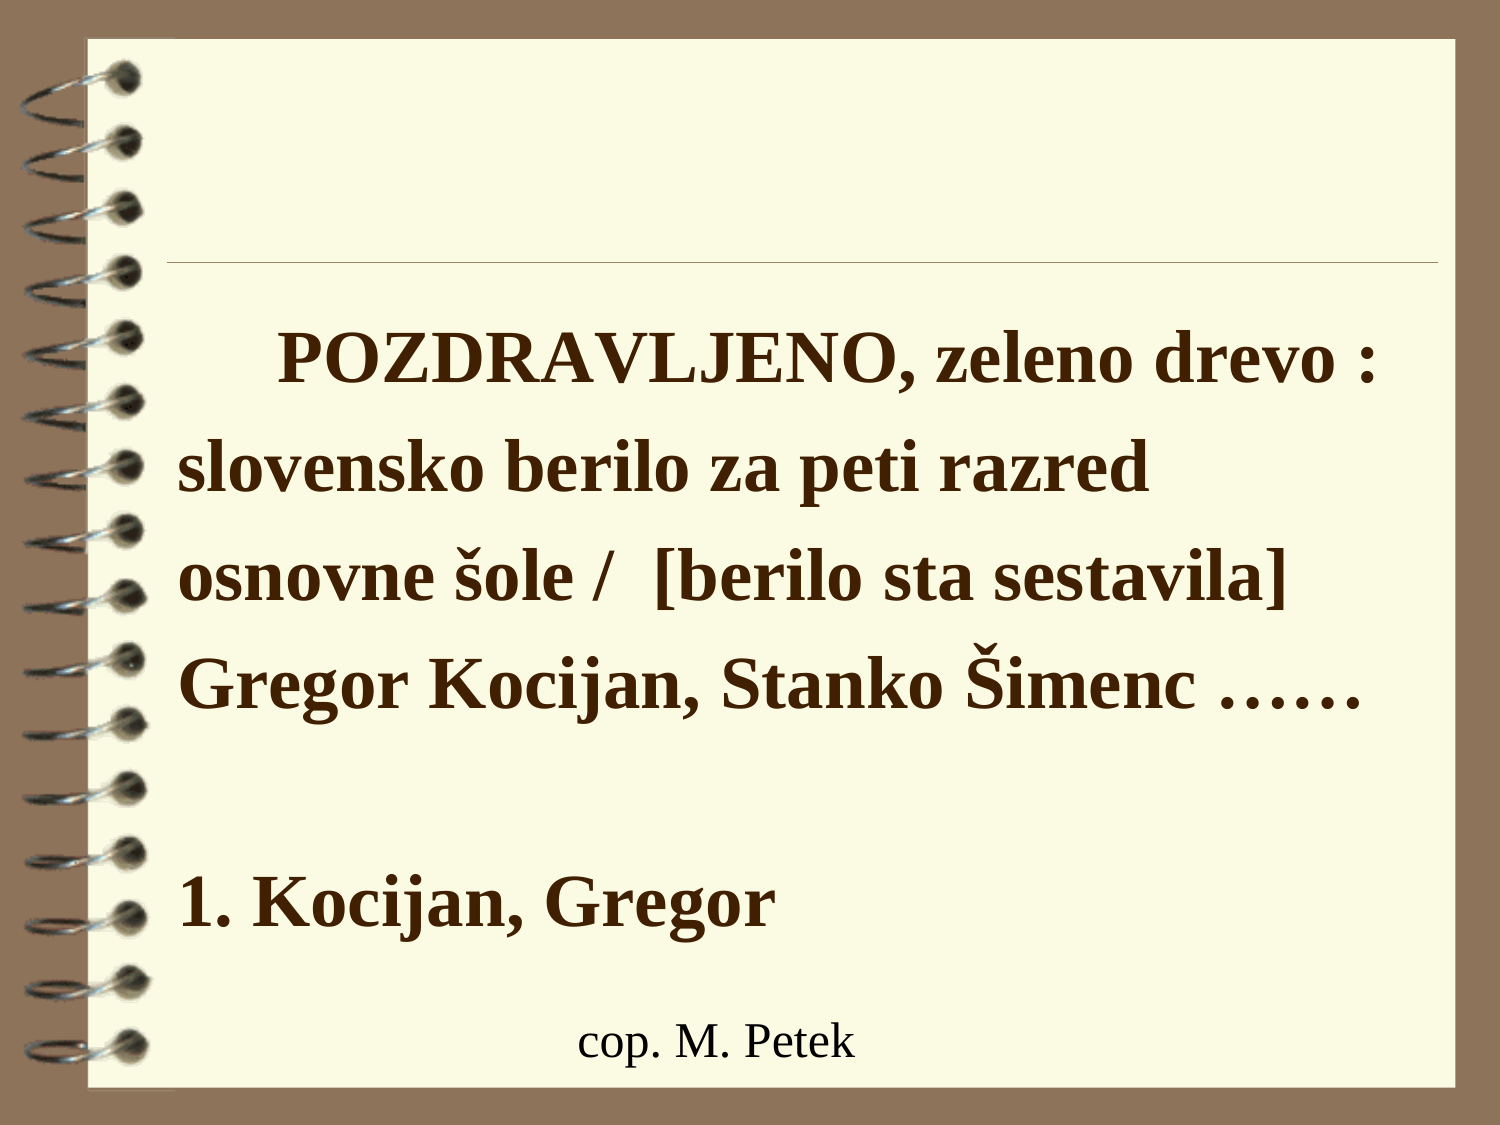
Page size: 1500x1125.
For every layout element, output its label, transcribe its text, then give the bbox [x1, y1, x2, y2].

list POZDRAVLJENO, zeleno drevo : slovensko berilo za peti razred osnovne šole / [berilo sta sestavila] Gregor Kocijan, Stanko Šimenc …… 1. Kocijan, Gregor [162, 299, 1438, 976]
picture [0, 0, 175, 1125]
